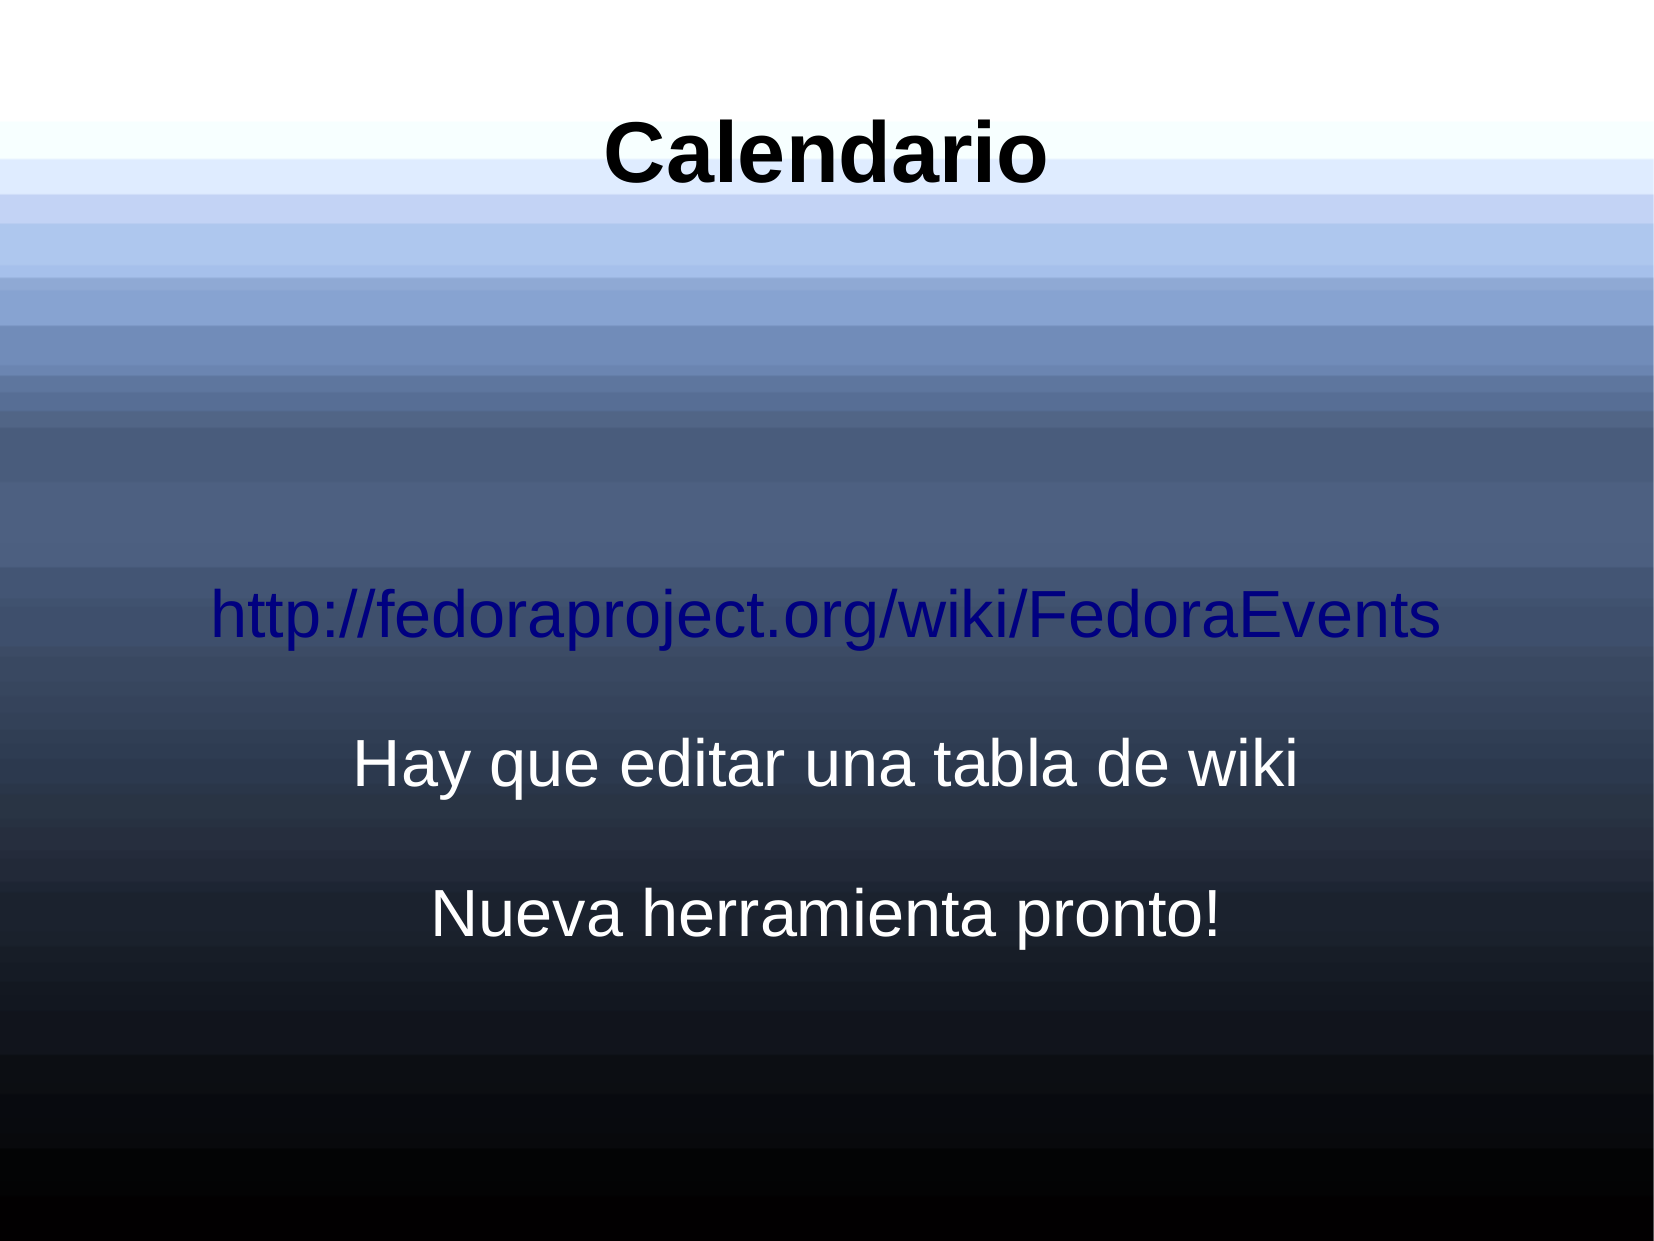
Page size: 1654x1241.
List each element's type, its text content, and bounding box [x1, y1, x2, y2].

subtitle http://fedoraproject.org/wiki/FedoraEvents Hay que editar una tabla de wiki Nueva herramienta pronto! [82, 354, 1571, 1173]
title Calendario [82, 49, 1571, 257]
picture [0, 0, 1654, 1241]
